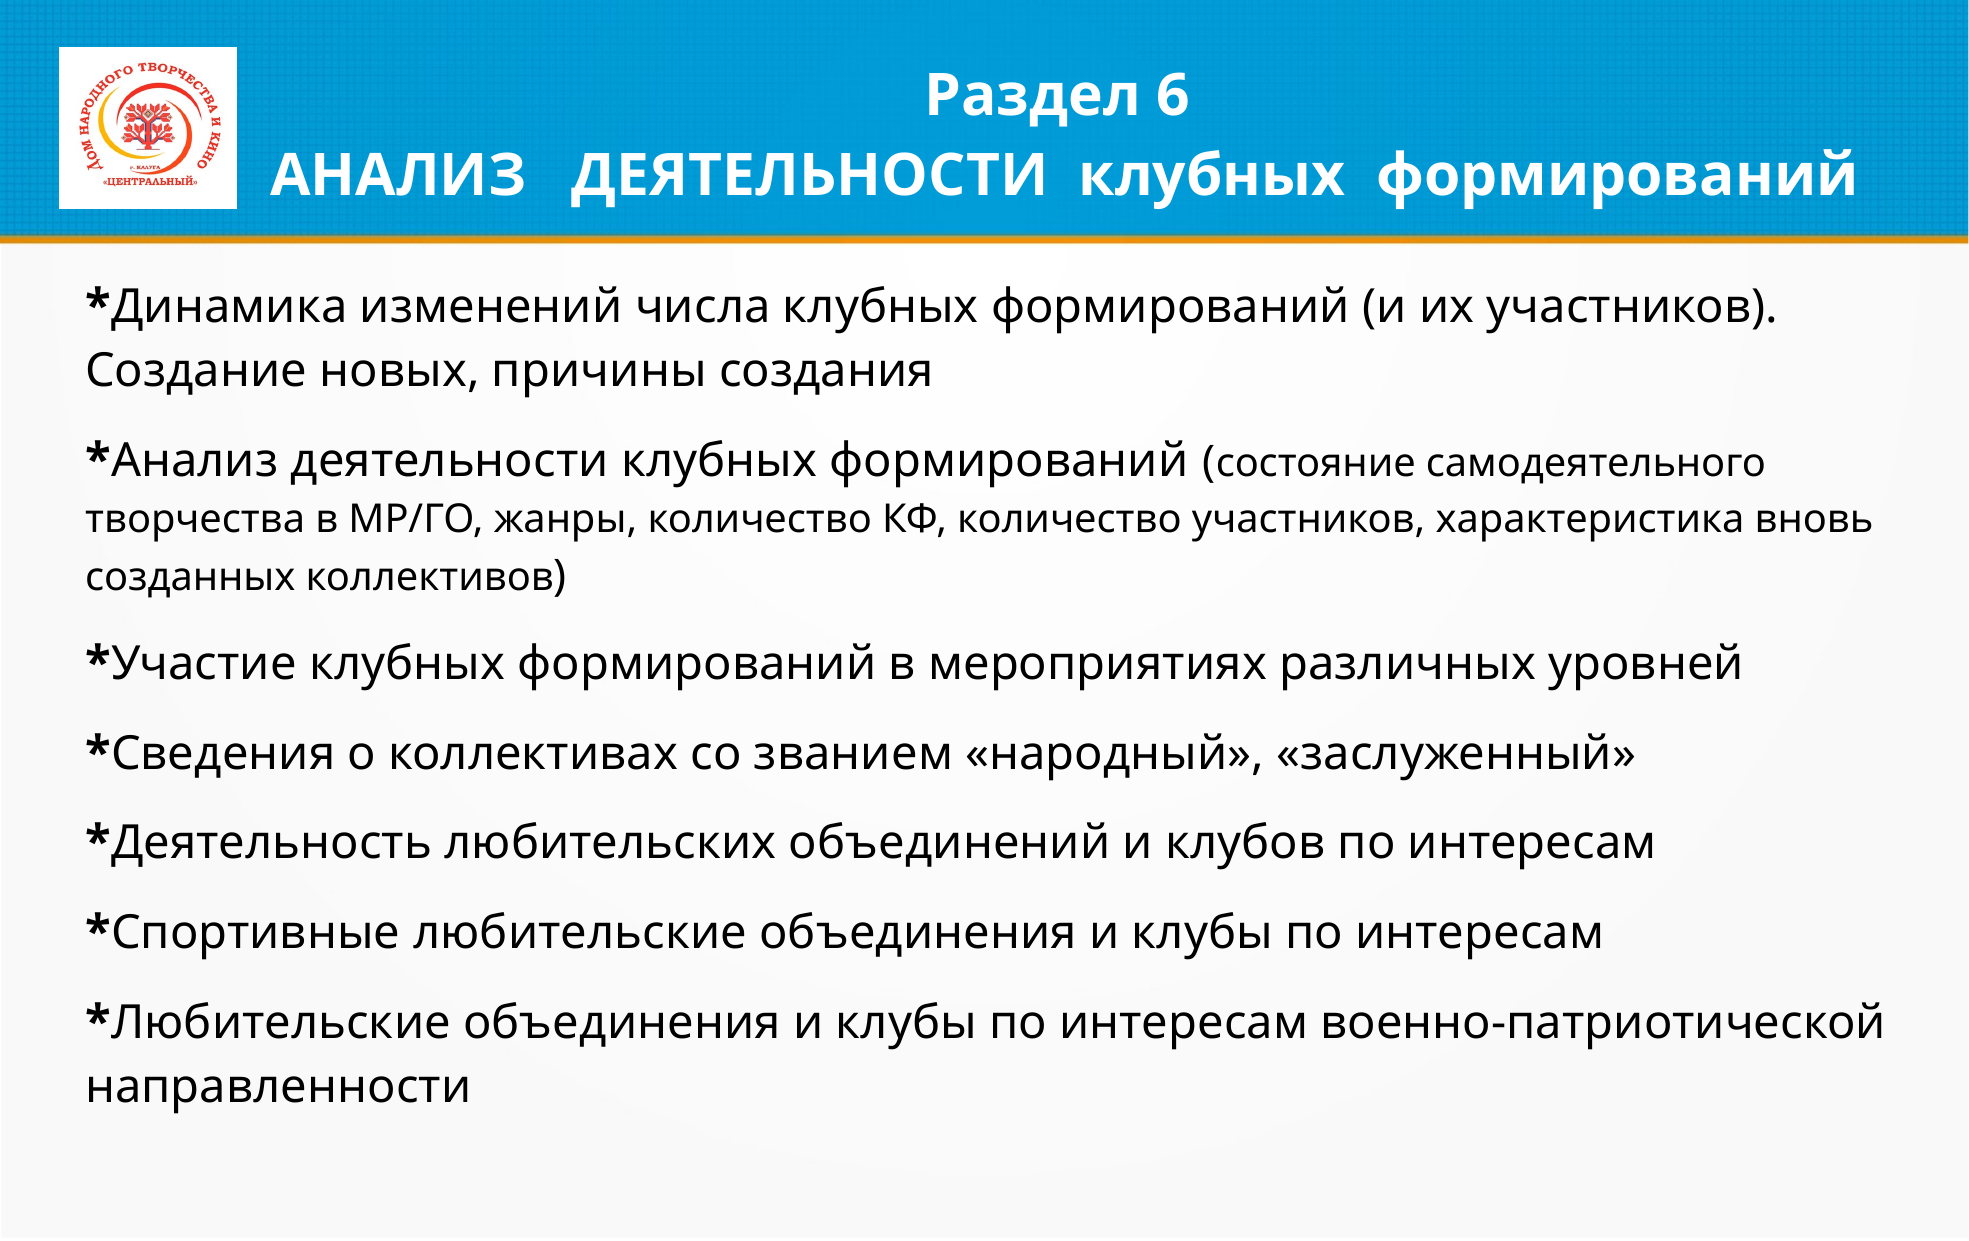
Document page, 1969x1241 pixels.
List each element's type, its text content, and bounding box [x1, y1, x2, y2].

title Раздел 6 АНАЛИЗ ДЕЯТЕЛЬНОСТИ клубных формирований [259, 19, 1870, 213]
picture [0, 233, 1969, 1241]
picture [60, 48, 236, 208]
list *Динамика изменений числа клубных формирований (и их участников). Создание новых, причины создания *Анализ деятельности клубных формирований (состояние самодеятельного творчества в МР/ГО, жанры, количество КФ, количество участников, характеристика вновь созданных коллективов) *Участие клубных формирований в мероприятиях различных уровней *Сведения о коллективах со званием «народный», «заслуженный» *Деятельность любительских объединений и клубов по интересам *Спортивные любительские объединения и клубы по интересам *Любительские объединения и клубы по интересам военно-патриотической направленности [23, 271, 1890, 1134]
